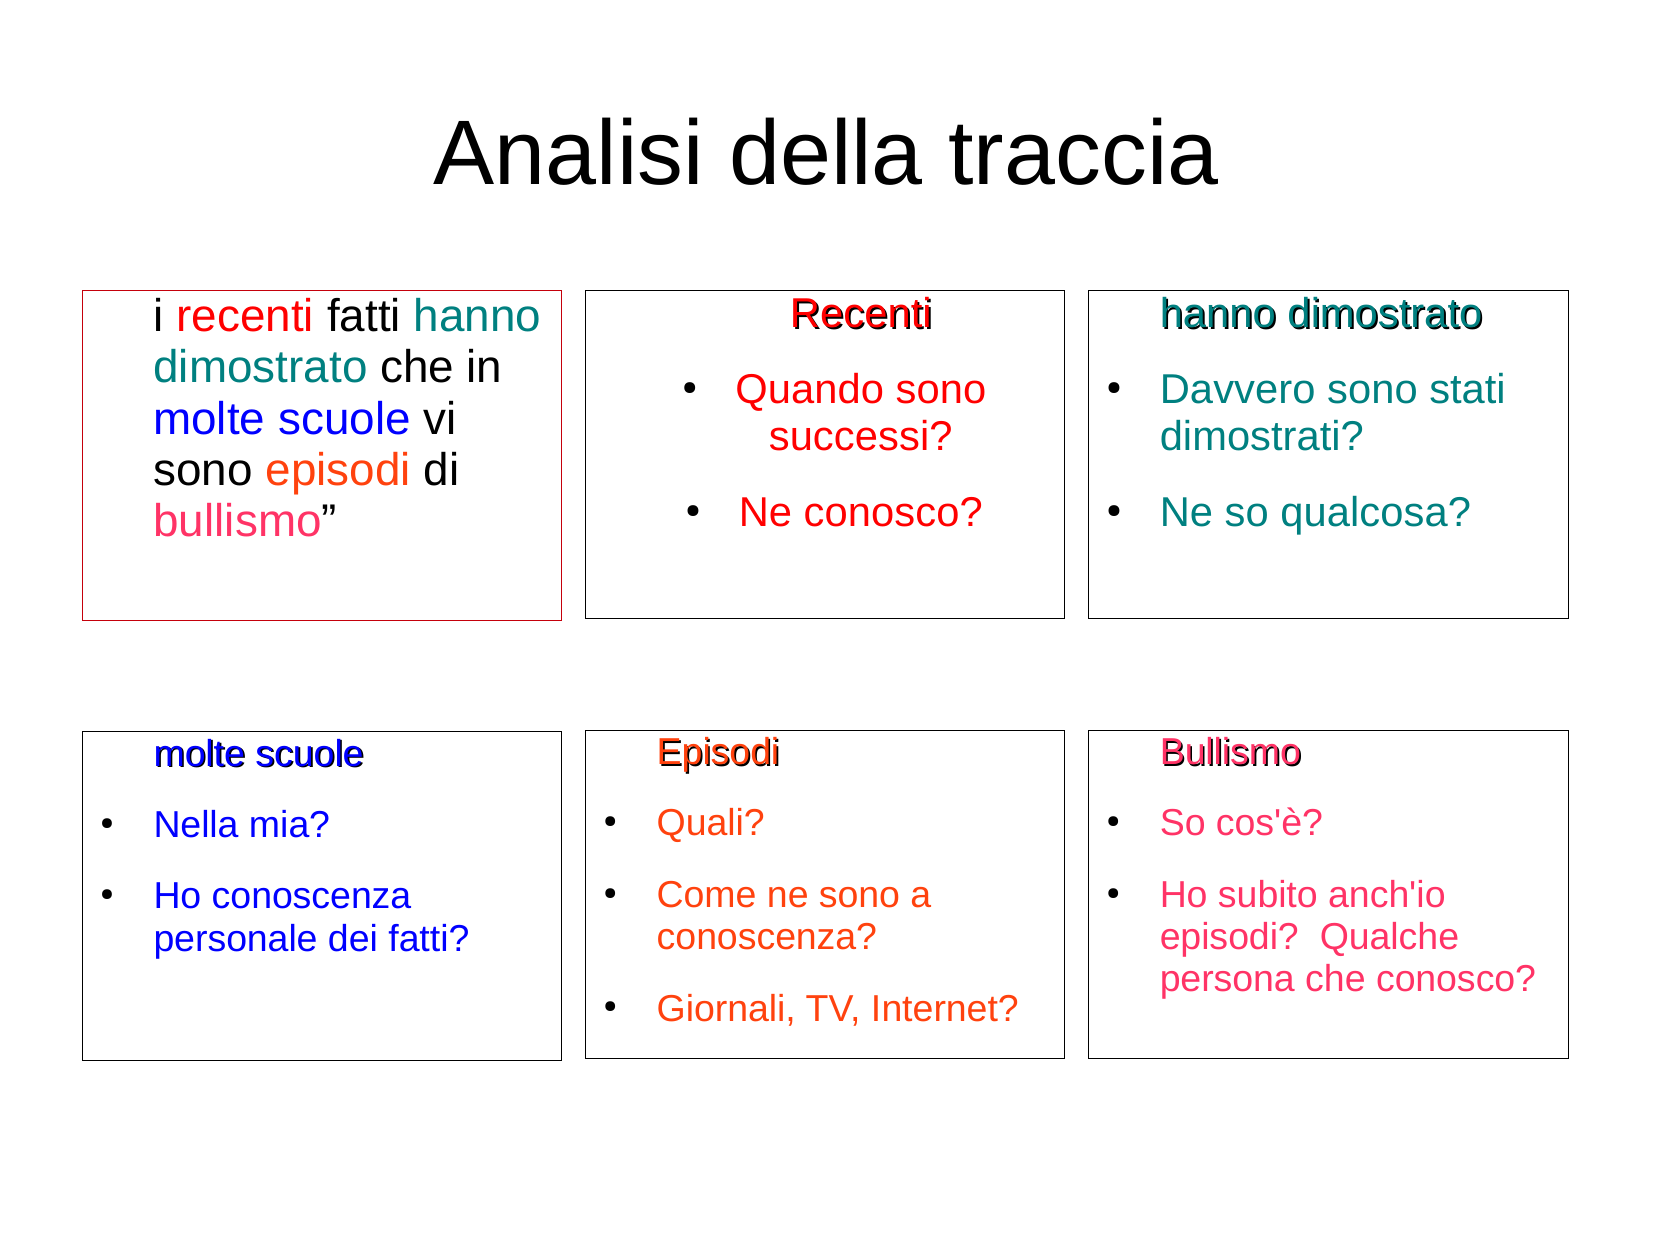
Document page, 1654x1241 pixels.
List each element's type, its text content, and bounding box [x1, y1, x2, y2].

list molte scuole Nella mia? Ho conoscenza personale dei fatti? [82, 731, 562, 1061]
list hanno dimostrato Davvero sono stati dimostrati? Ne so qualcosa? [1088, 290, 1569, 619]
list Episodi Quali? Come ne sono a conoscenza? Giornali, TV, Internet? [585, 730, 1065, 1059]
list i recenti fatti hanno dimostrato che in molte scuole vi sono episodi di bullismo” [82, 290, 562, 621]
list Recenti Quando sono successi? Ne conosco? [585, 290, 1065, 619]
title Analisi della traccia [82, 49, 1571, 257]
list Bullismo So cos'è? Ho subito anch'io episodi? Qualche persona che conosco? [1088, 730, 1569, 1059]
